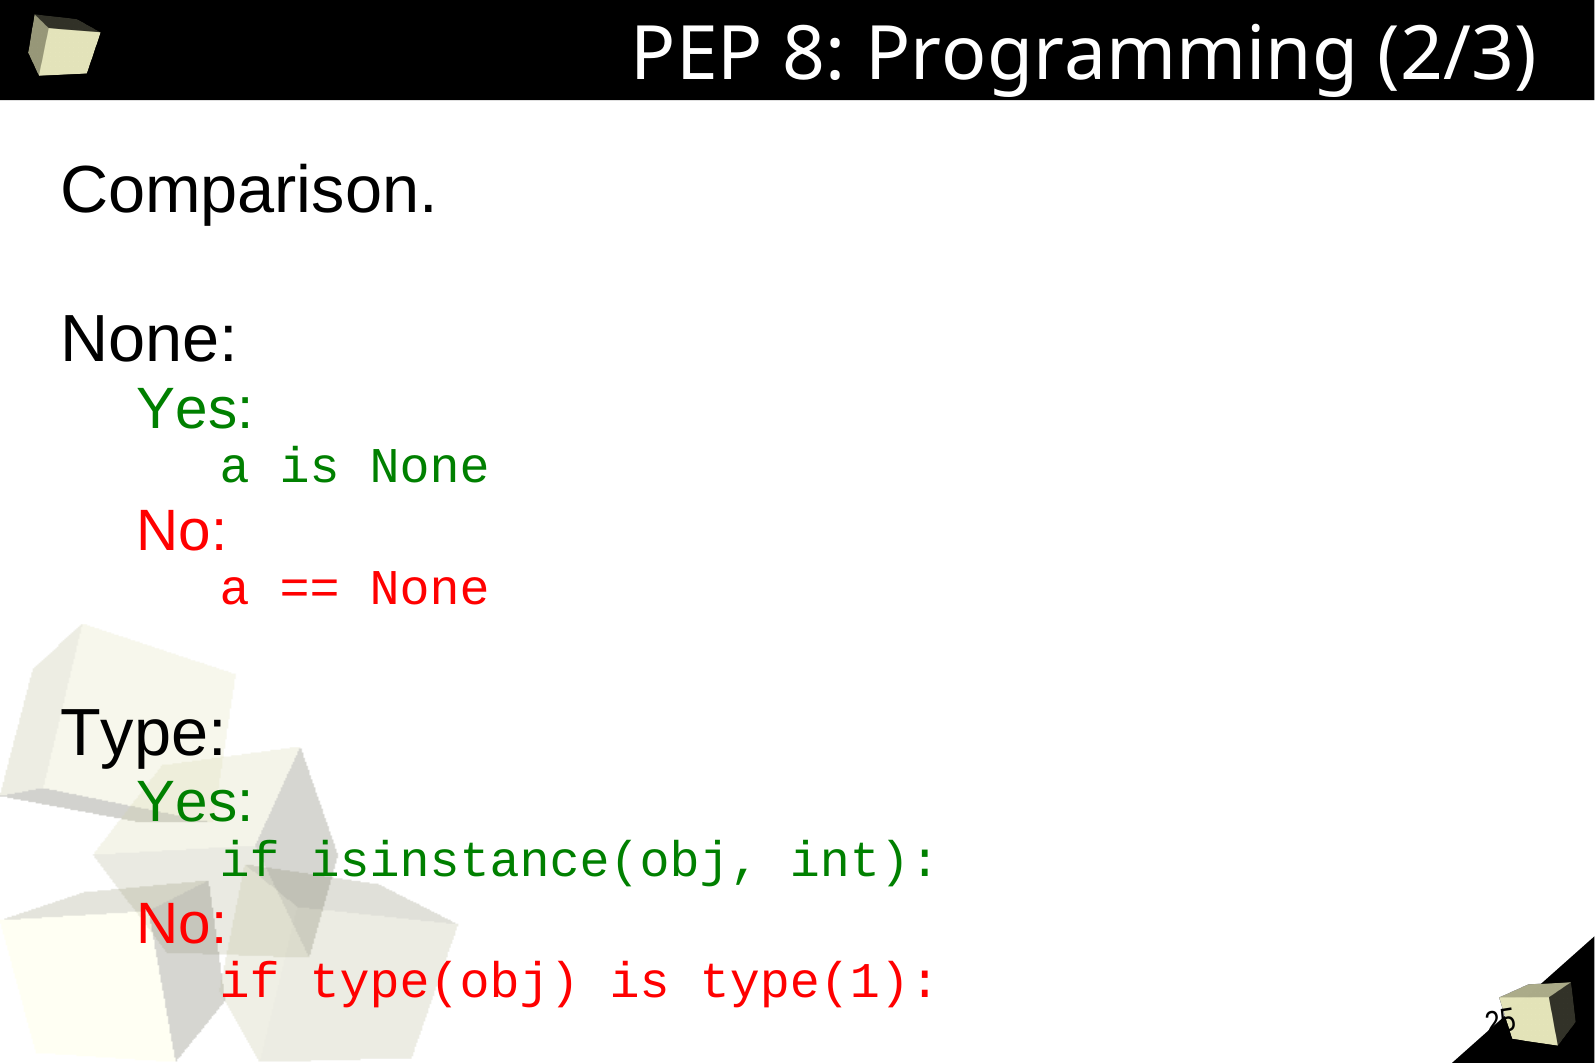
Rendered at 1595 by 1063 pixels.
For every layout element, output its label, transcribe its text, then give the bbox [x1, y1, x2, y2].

picture [0, 623, 460, 1063]
title PEP 8: Programming (2/3) [113, 0, 1538, 104]
list Comparison. None: Yes: a is None No: a == None Type: Yes: if isinstance(obj, int): No: if type(obj) is type(1): [42, 151, 1554, 1041]
